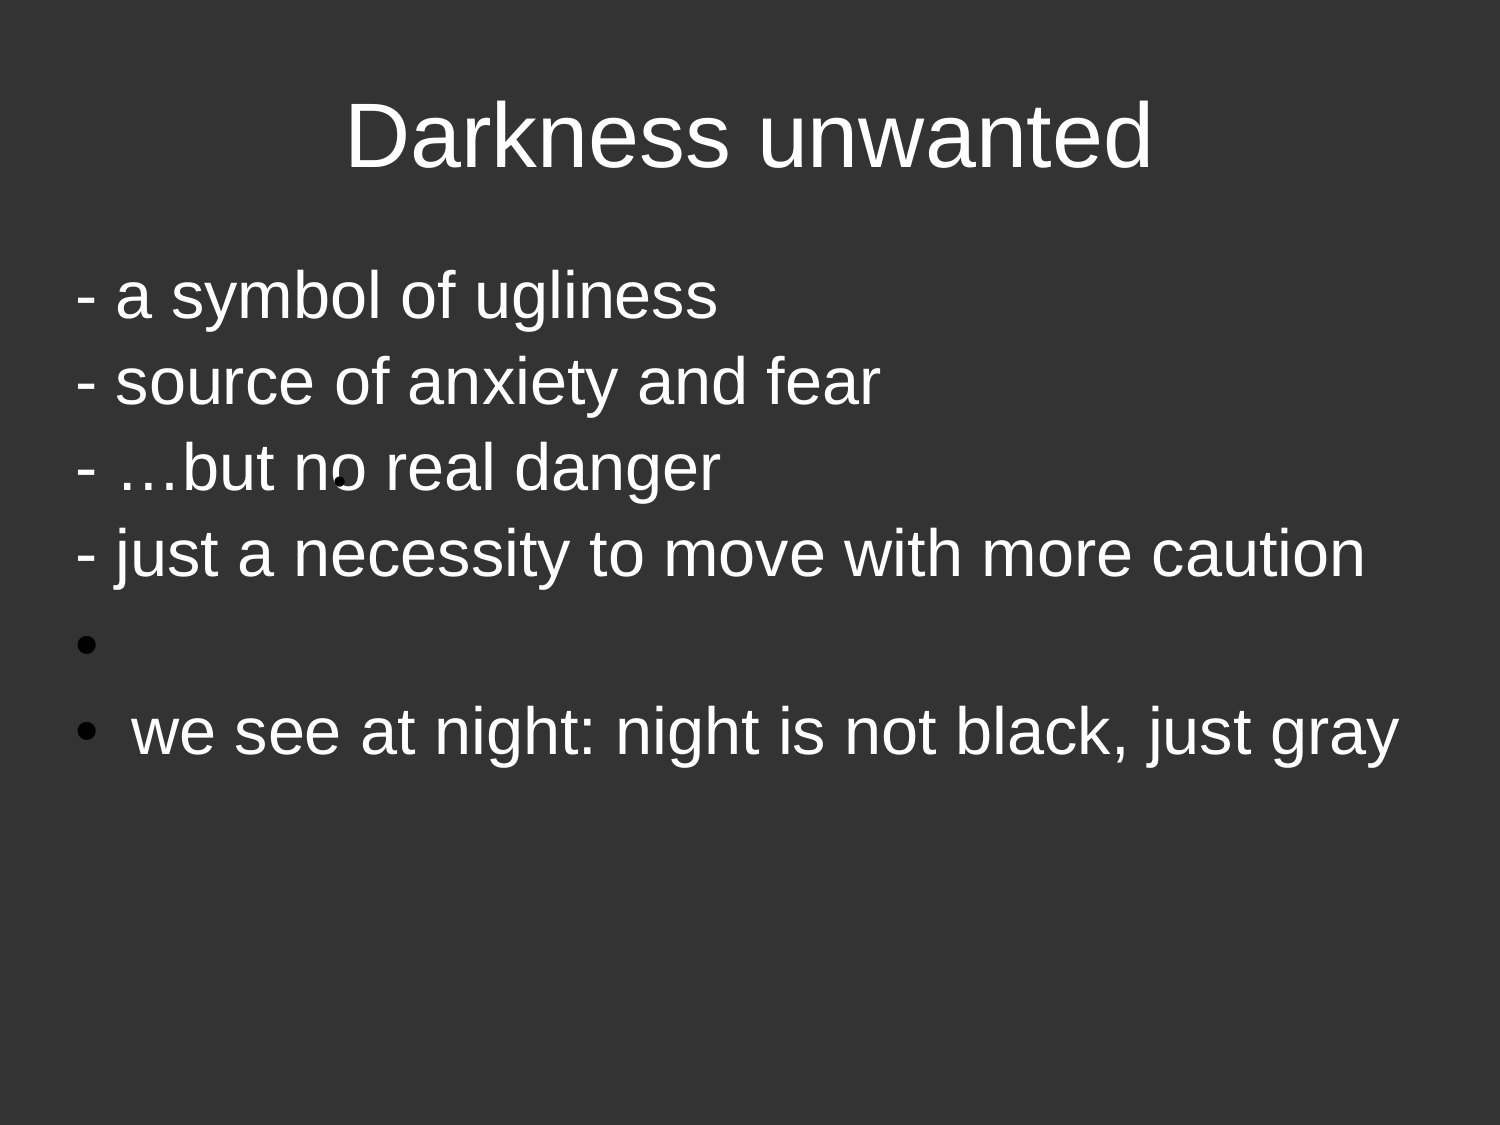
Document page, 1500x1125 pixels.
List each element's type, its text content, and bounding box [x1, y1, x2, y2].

list - a symbol of ugliness - source of anxiety and fear - …but no real danger - just a necessity to move with more caution we see at night: night is not black, just gray [75, 262, 1425, 1005]
title Darkness unwanted [75, 21, 1425, 257]
text_box • [318, 449, 1196, 690]
